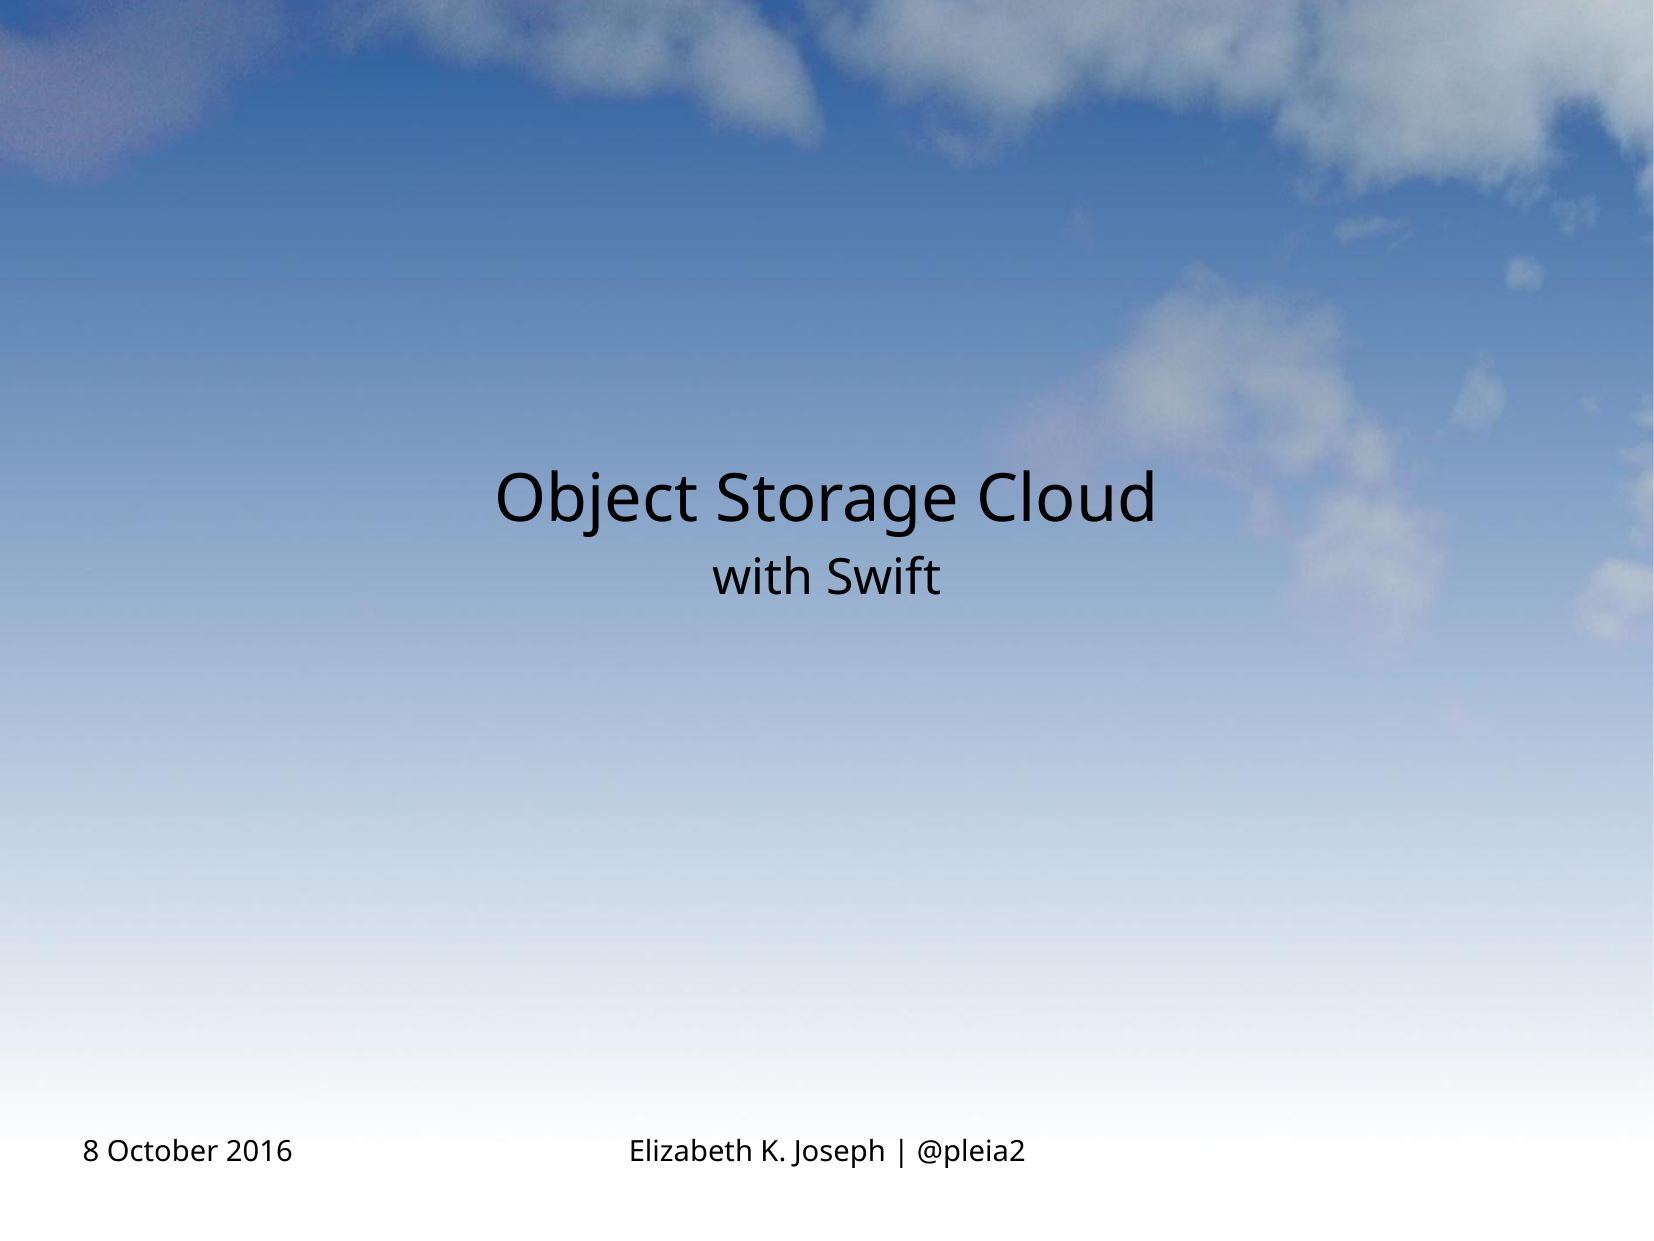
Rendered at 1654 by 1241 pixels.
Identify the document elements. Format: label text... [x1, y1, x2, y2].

subtitle Object Storage Cloud with Swift [82, 49, 1571, 1010]
picture [0, 0, 1654, 1241]
